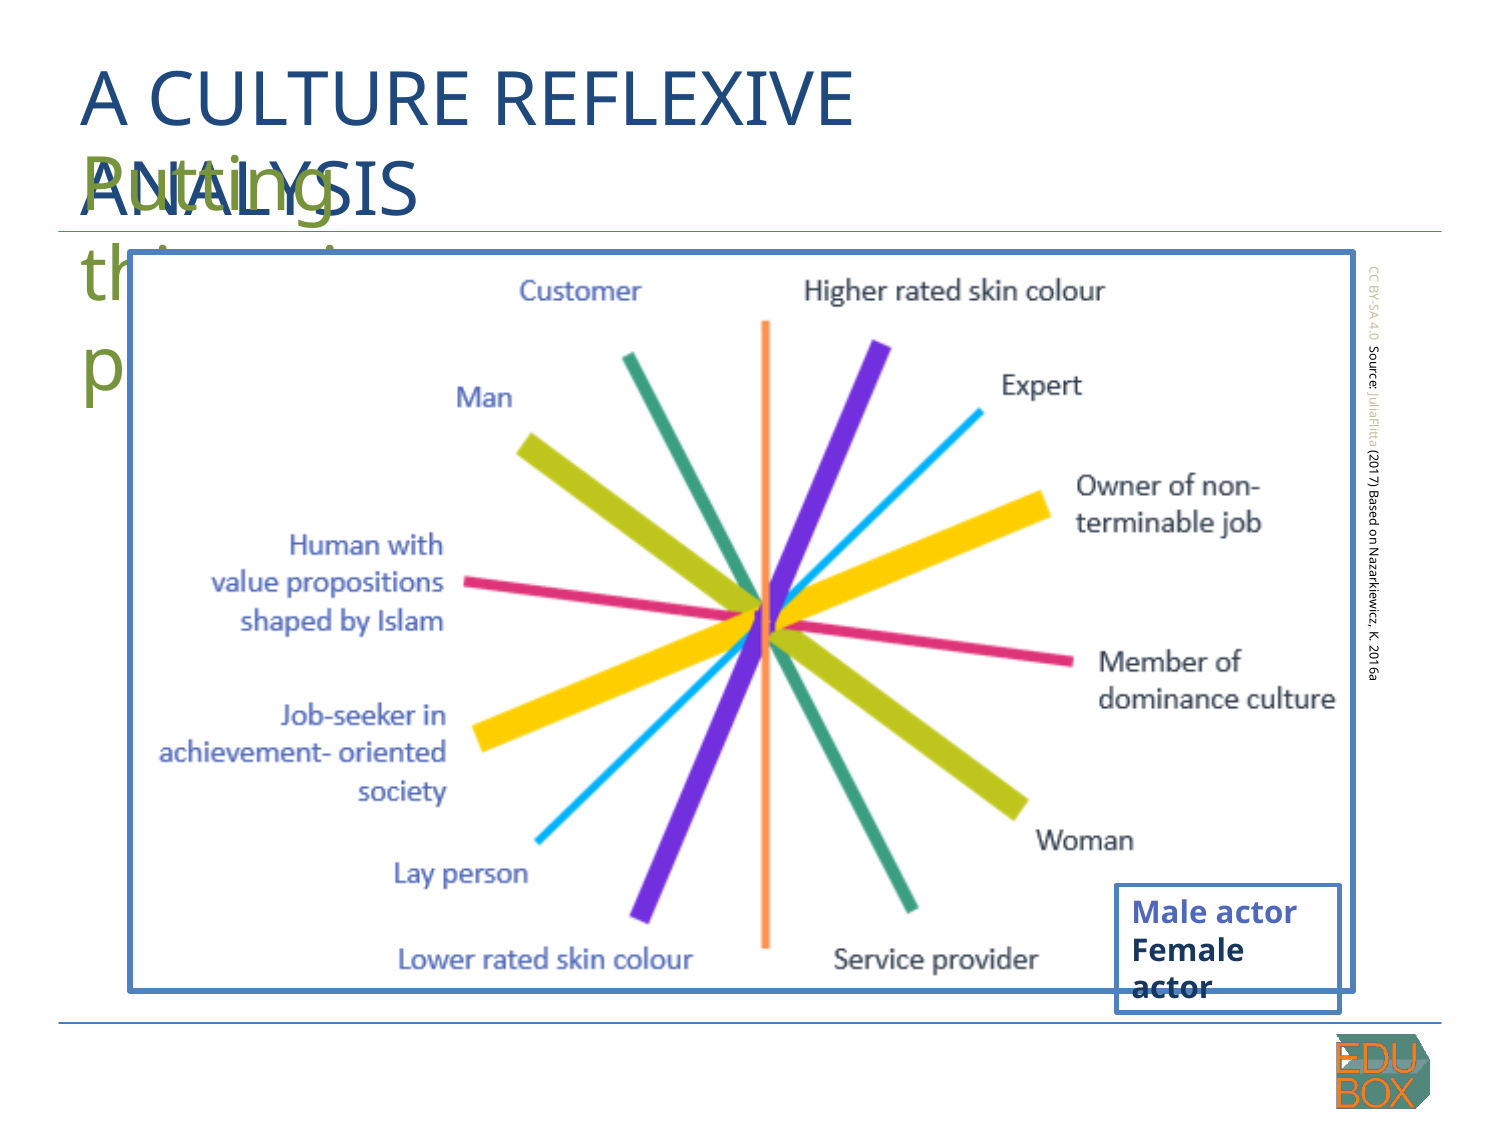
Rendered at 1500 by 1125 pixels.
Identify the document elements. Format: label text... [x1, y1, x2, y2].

title A CULTURE REFLEXIVE ANALYSIS [64, 42, 1419, 153]
picture [133, 255, 1350, 988]
text_box CC BY-SA 4.0 Source: JuliaFlitta (2017) Based on Nazarkiewicz, K. 2016a [1356, 251, 1390, 741]
picture [1119, 976, 1337, 988]
picture [1328, 1028, 1437, 1114]
text_box [119, 987, 892, 1022]
text_box Male actor Female actor [1116, 885, 1340, 976]
list Putting things into practice [64, 127, 1040, 247]
